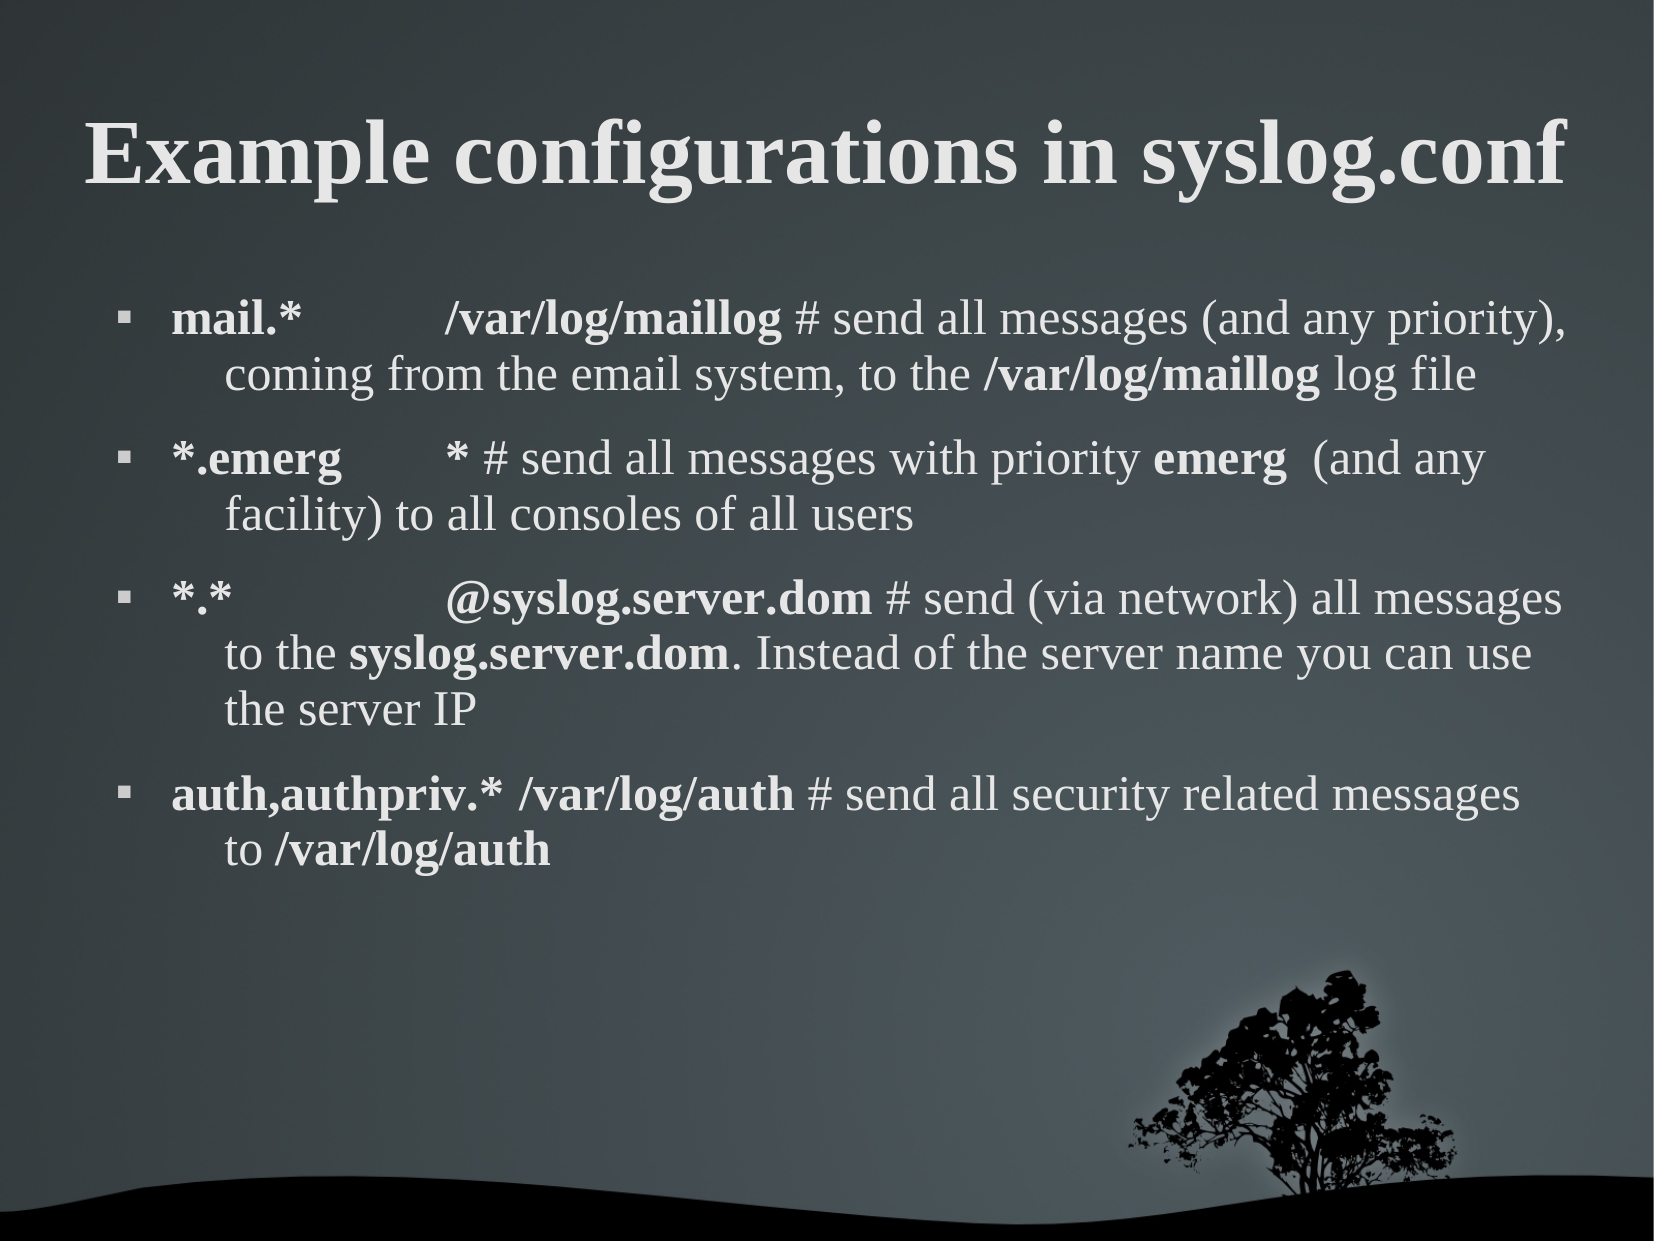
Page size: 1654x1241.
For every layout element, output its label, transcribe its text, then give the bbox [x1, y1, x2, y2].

picture [0, 0, 1654, 1241]
list mail.* /var/log/maillog # send all messages (and any priority), coming from the email system, to the /var/log/maillog log file *.emerg * # send all messages with priority emerg (and any facility) to all consoles of all users *.* @syslog.server.dom # send (via network) all messages to the syslog.server.dom. Instead of the server name you can use the server IP auth,authpriv.* /var/log/auth # send all security related messages to /var/log/auth [82, 290, 1571, 1109]
title Example configurations in syslog.conf [82, 33, 1571, 273]
